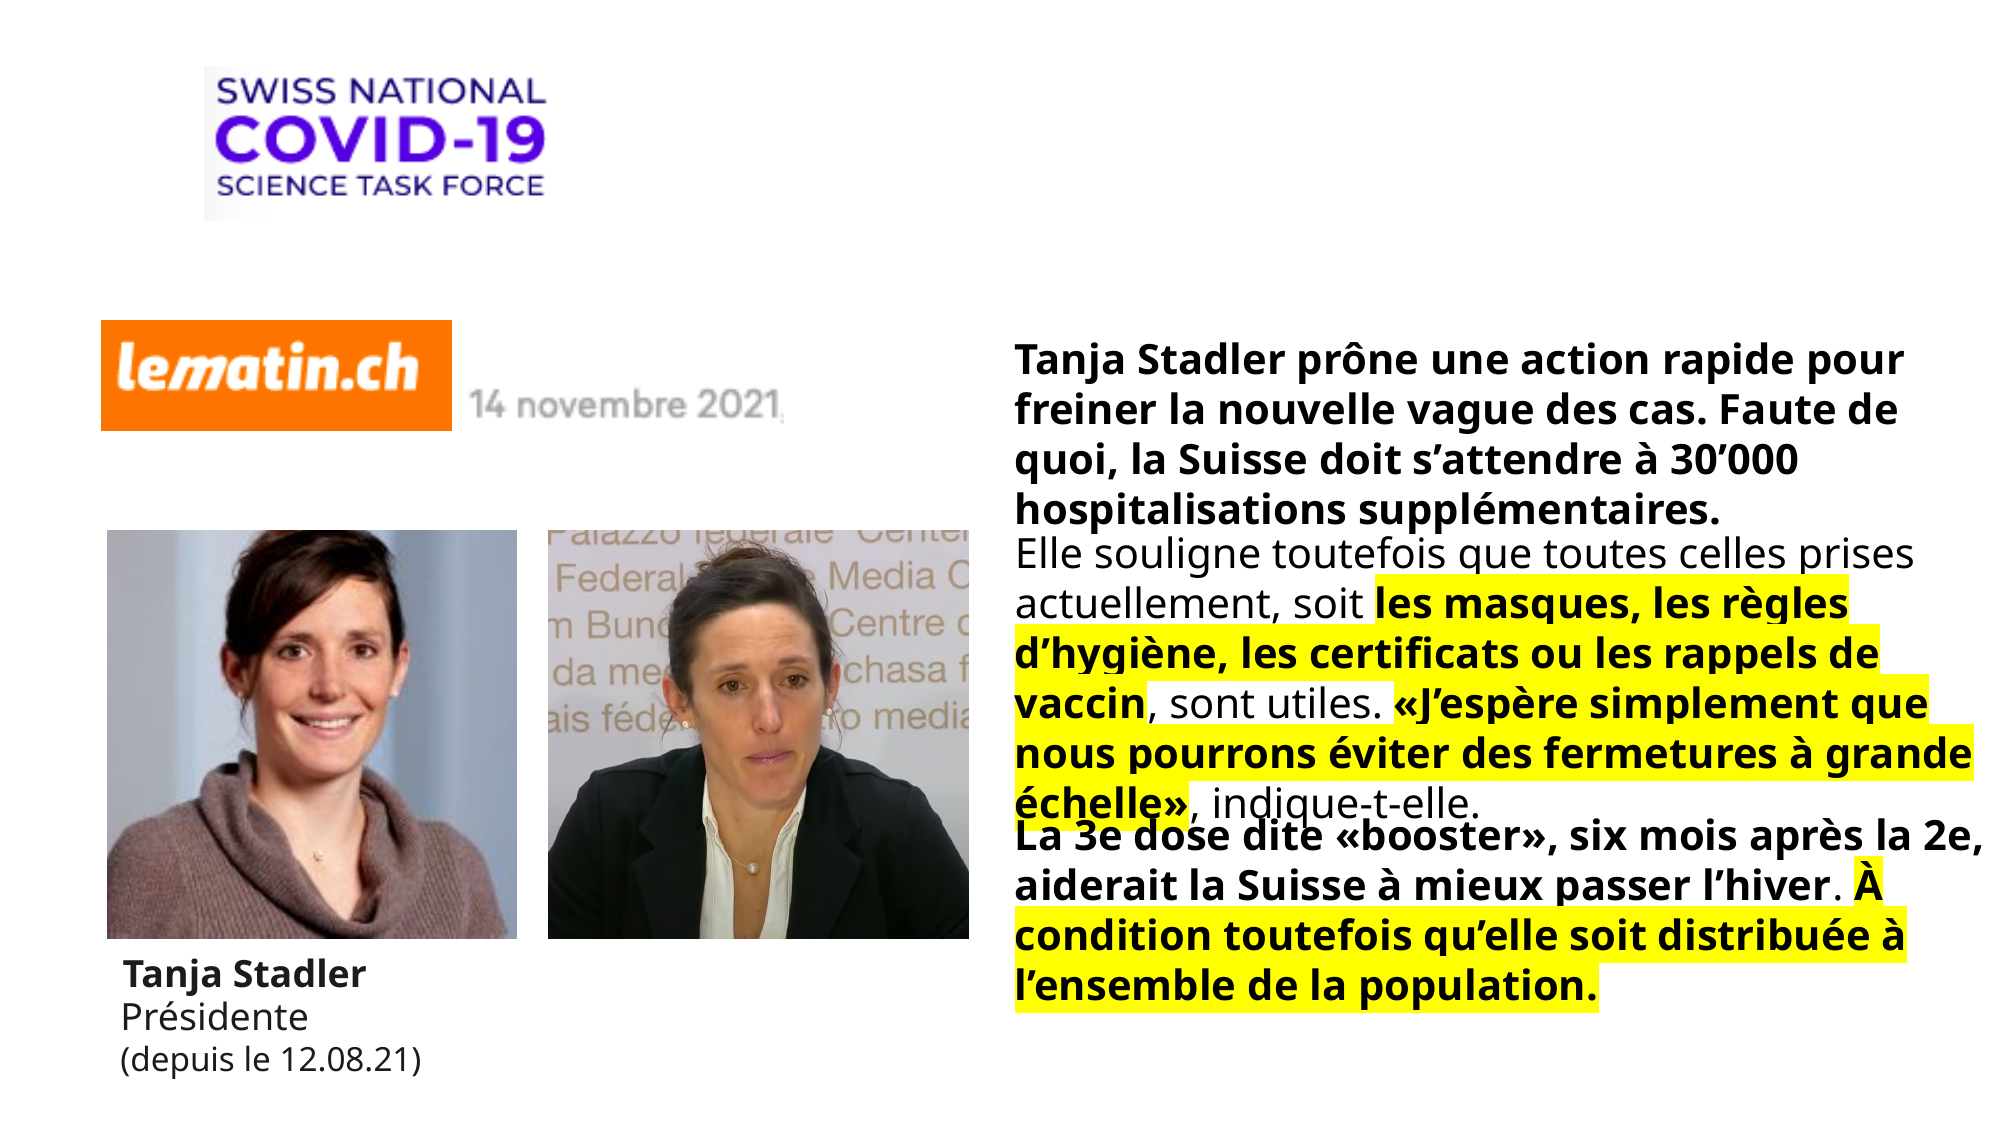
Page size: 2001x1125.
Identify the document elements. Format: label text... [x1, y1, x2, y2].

text_box La 3e dose dite «booster», six mois après la 2e, aiderait la Suisse à mieux passer l’hiver. À condition toutefois qu’elle soit distribuée à l’ensemble de la population. [999, 801, 2000, 969]
picture [548, 530, 969, 939]
picture [464, 379, 784, 438]
picture [204, 66, 578, 221]
text_box Elle souligne toutefois que toutes celles prises actuellement, soit les masques, les règles d’hygiène, les certificats ou les rappels de vaccin, sont utiles. «J’espère simplement que nous pourrons éviter des fermetures à grande échelle», indique-t-elle. [999, 519, 2000, 787]
picture [107, 530, 517, 939]
text_box Présidente (depuis le 12.08.21) [105, 985, 449, 1087]
text_box Tanja Stadler [107, 942, 465, 1004]
text_box Tanja Stadler prône une action rapide pour freiner la nouvelle vague des cas. Faute de quoi, la Suisse doit s’attendre à 30’000 hospitalisations supplémentaires. [999, 325, 2000, 492]
picture [101, 320, 452, 431]
